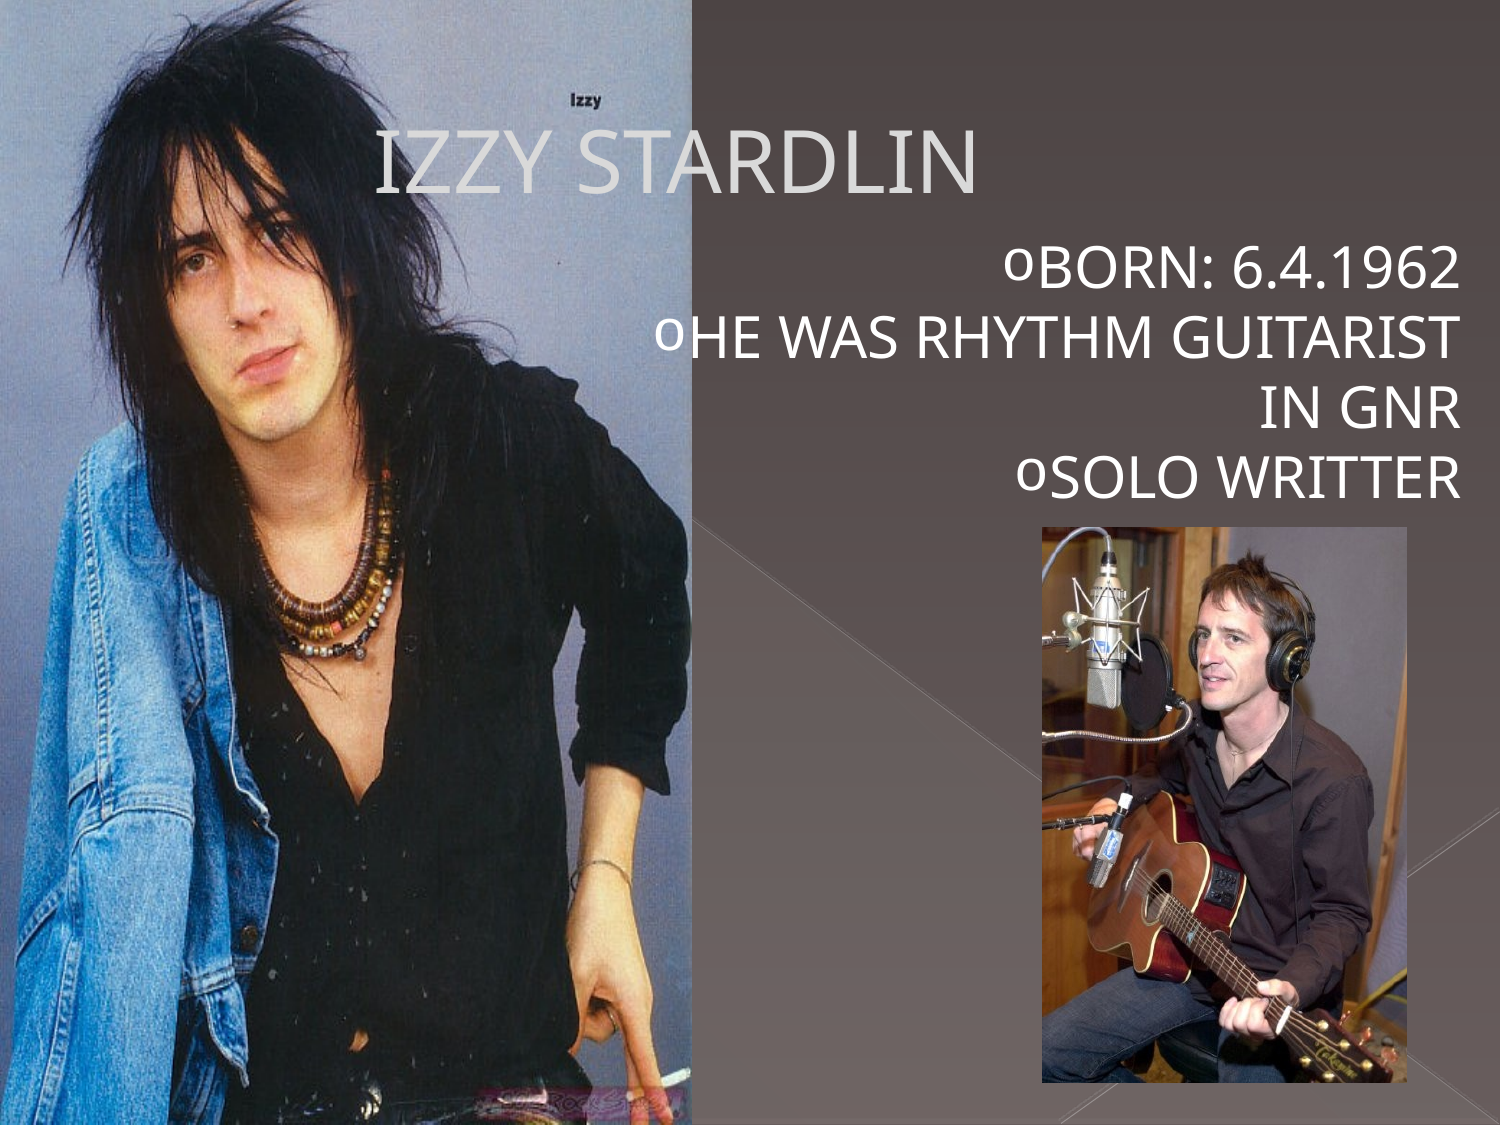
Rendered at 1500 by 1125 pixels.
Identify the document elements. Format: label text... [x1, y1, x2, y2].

picture [0, 0, 692, 1125]
picture [1042, 527, 1407, 1084]
title IZZY STARDLIN [75, 43, 1425, 274]
text_box BORN: 6.4.1962 HE WAS RHYTHM GUITARIST IN GNR SOLO WRITTER [585, 222, 1477, 518]
